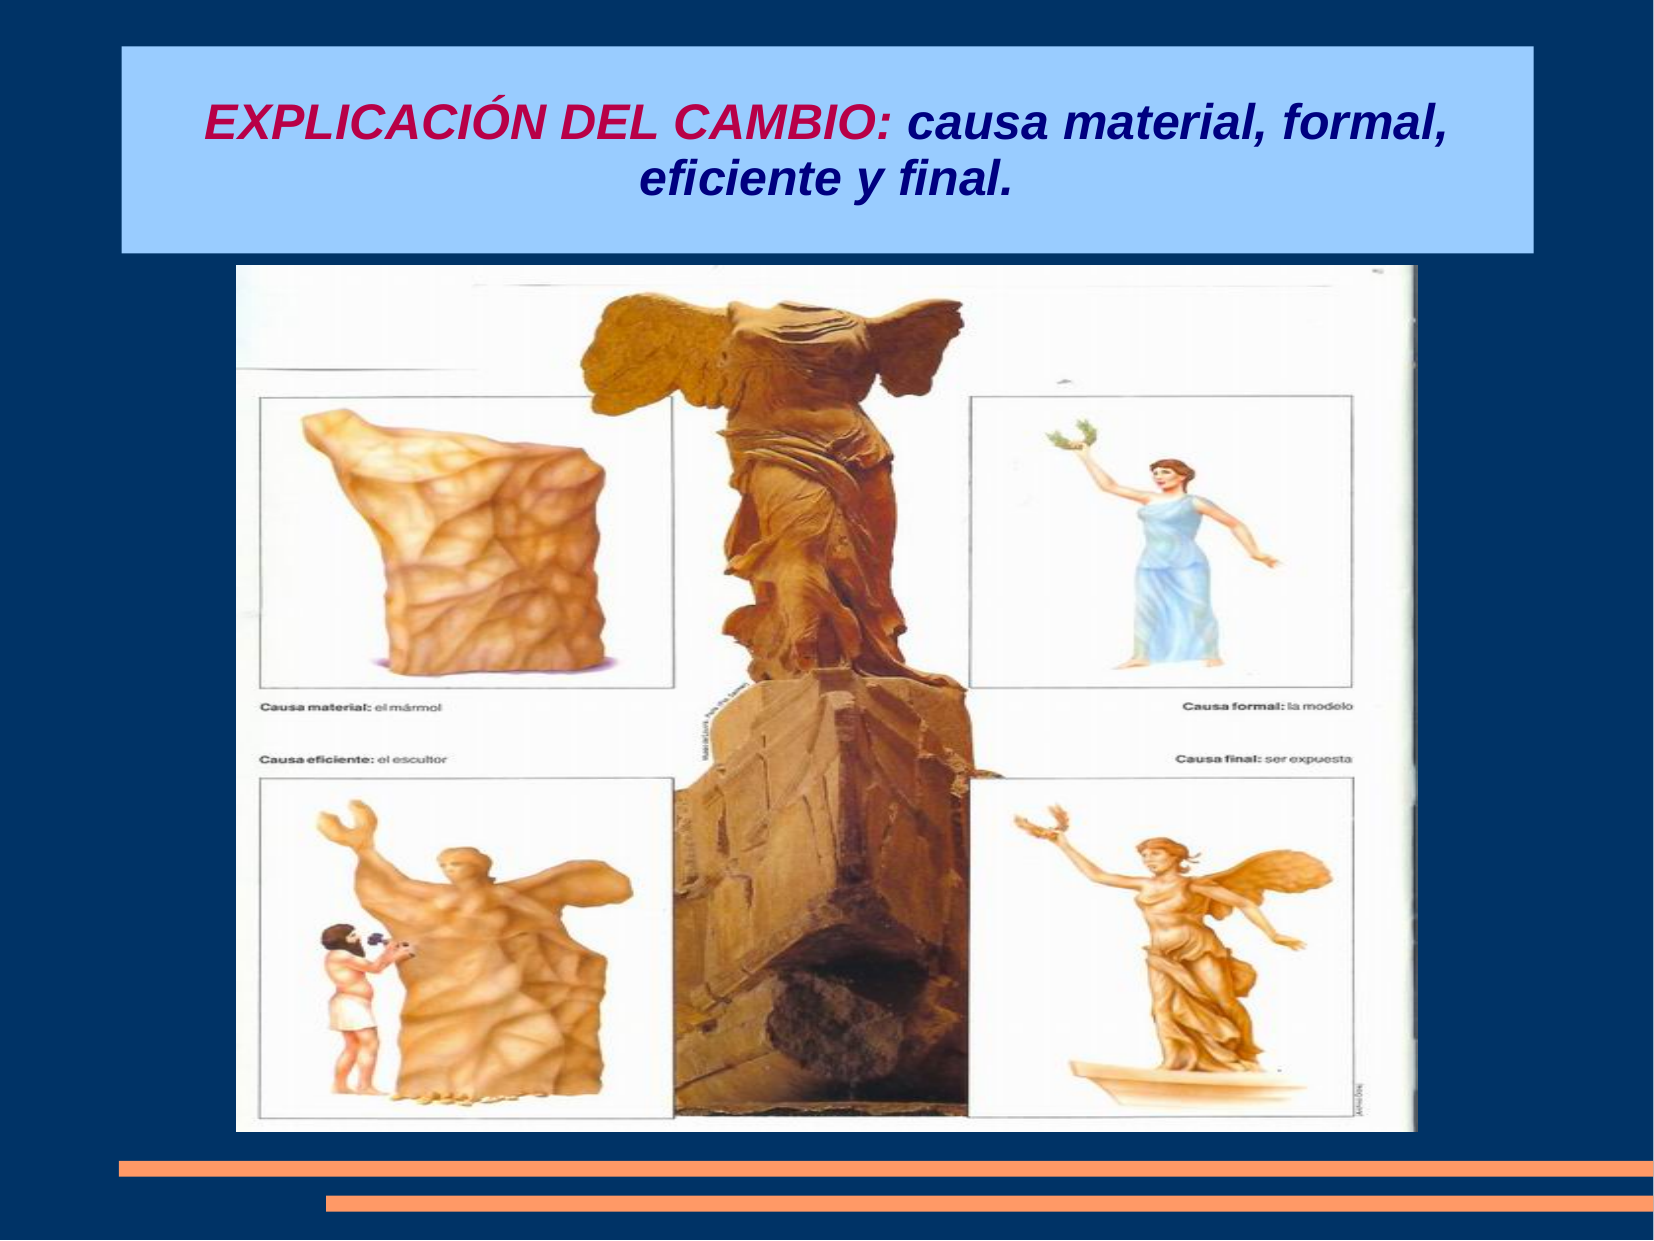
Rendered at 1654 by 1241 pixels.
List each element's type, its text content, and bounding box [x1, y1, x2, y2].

title EXPLICACIÓN DEL CAMBIO: causa material, formal, eficiente y final. [121, 46, 1534, 254]
picture [236, 265, 1418, 1132]
